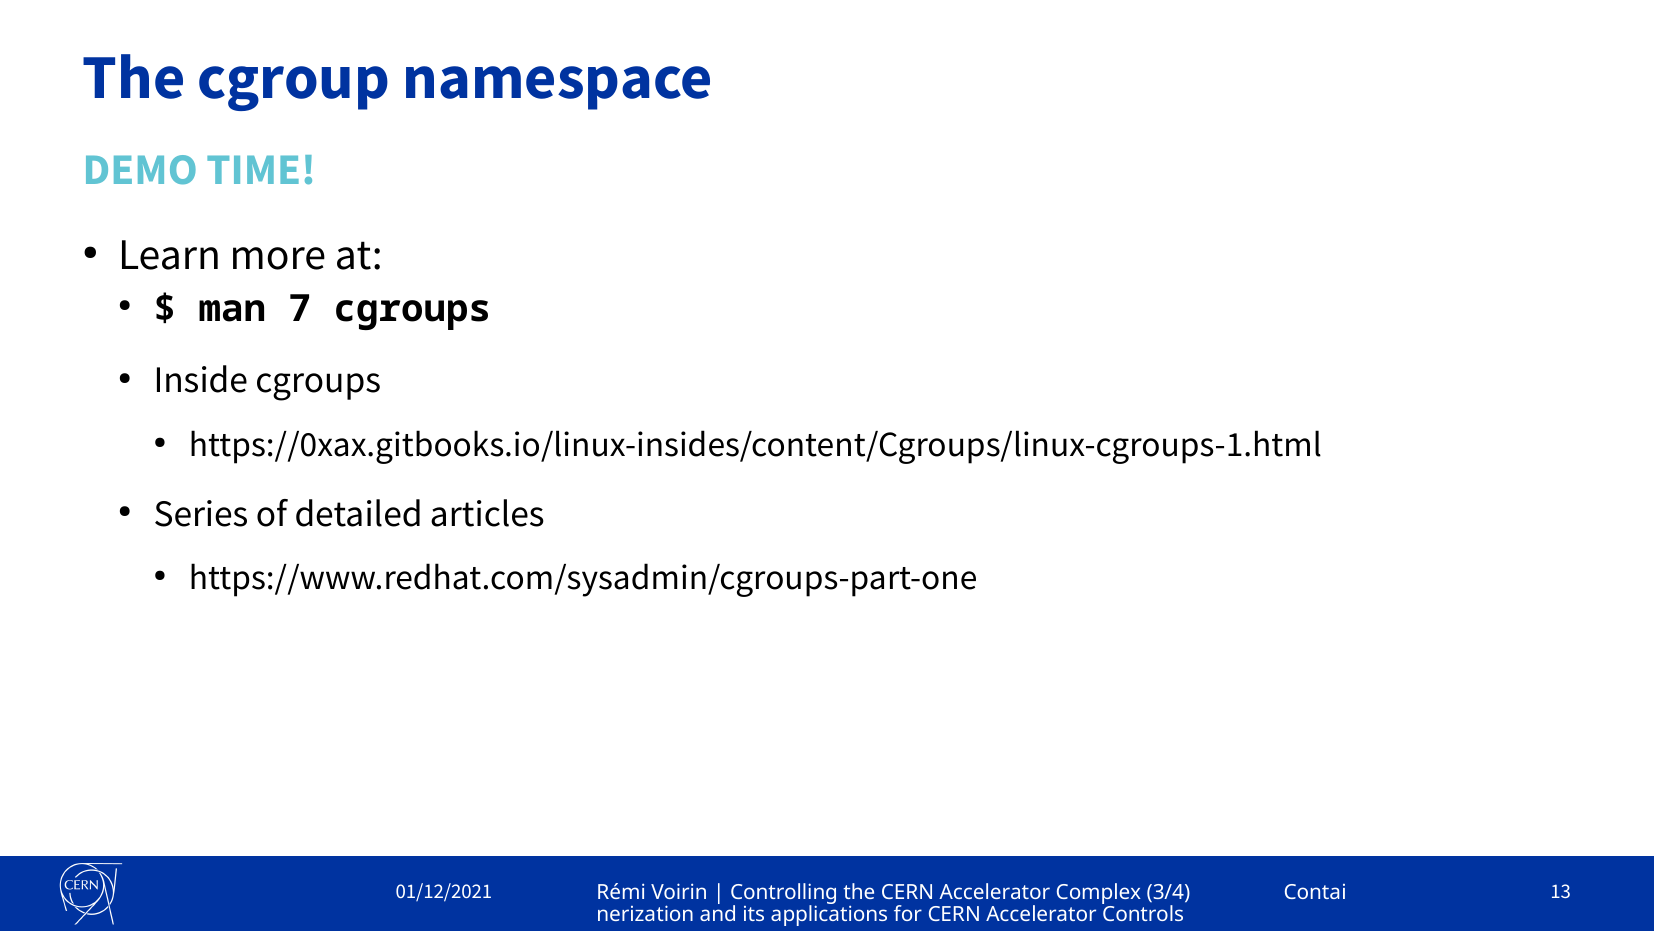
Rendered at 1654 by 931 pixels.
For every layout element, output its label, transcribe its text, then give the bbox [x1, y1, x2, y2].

title The cgroup namespace [82, 37, 1571, 193]
picture [56, 859, 127, 928]
list Learn more at: $ man 7 cgroups Inside cgroups https://0xax.gitbooks.io/linux-insides/content/Cgroups/linux-cgroups-1.html Series of detailed articles https://www.redhat.com/sysadmin/cgroups-part-one [82, 141, 1536, 758]
